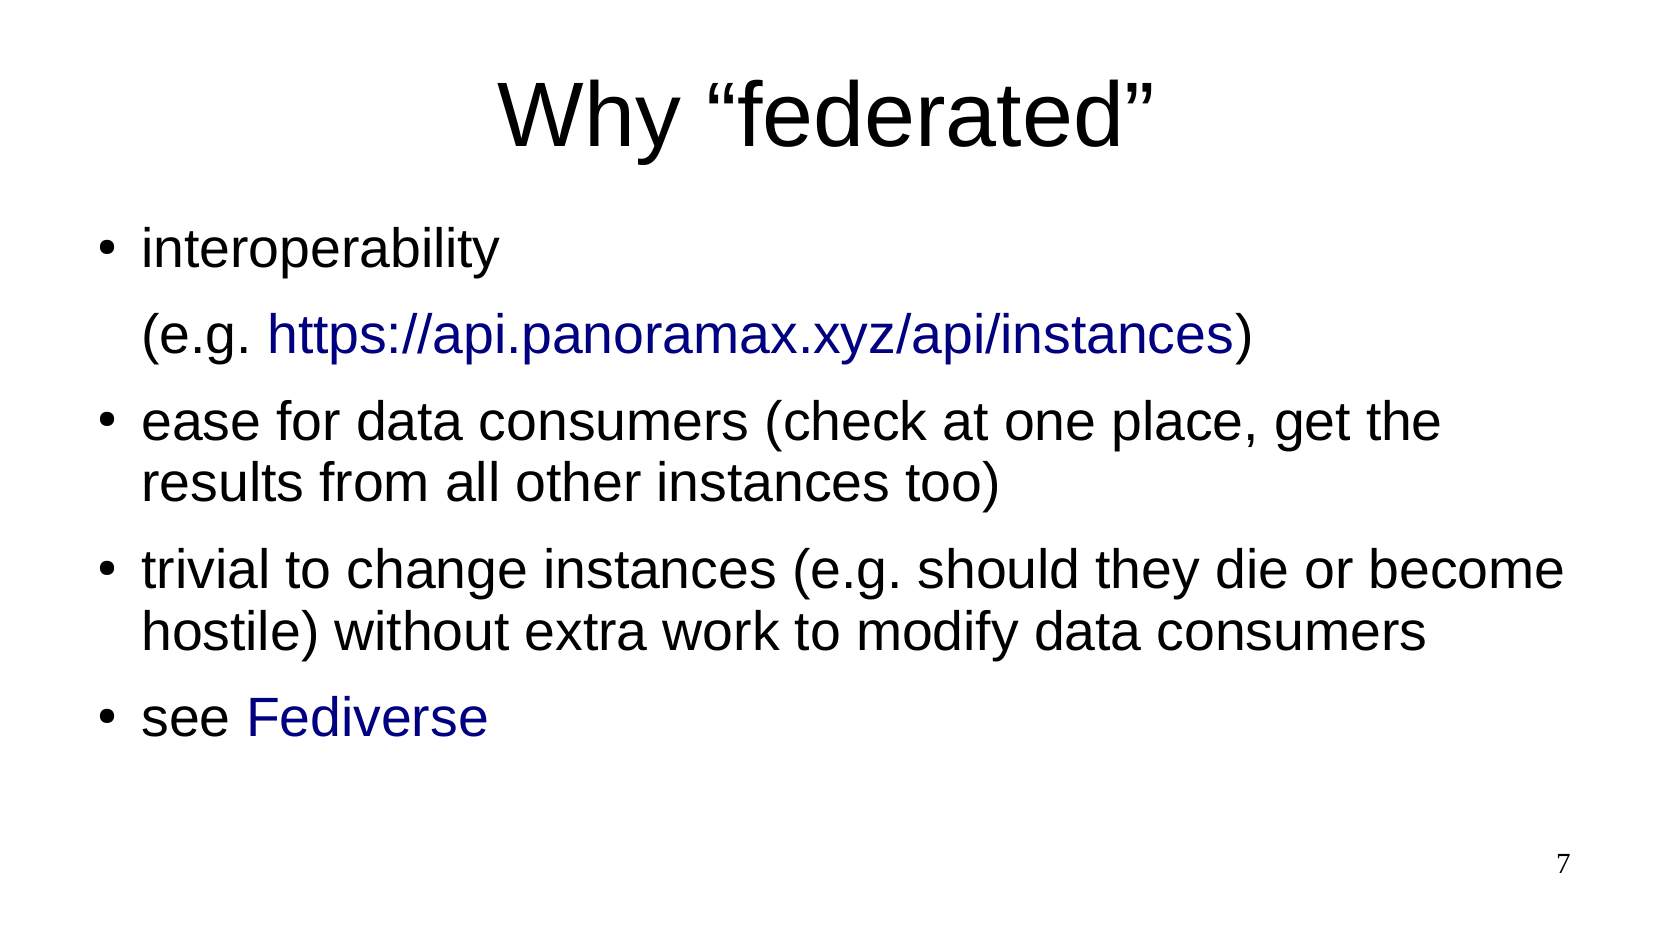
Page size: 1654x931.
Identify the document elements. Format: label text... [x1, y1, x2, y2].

title Why “federated” [82, 37, 1571, 193]
list interoperability (e.g. https://api.panoramax.xyz/api/instances) ease for data consumers (check at one place, get the results from all other instances too) trivial to change instances (e.g. should they die or become hostile) without extra work to modify data consumers see Fediverse [82, 217, 1571, 758]
